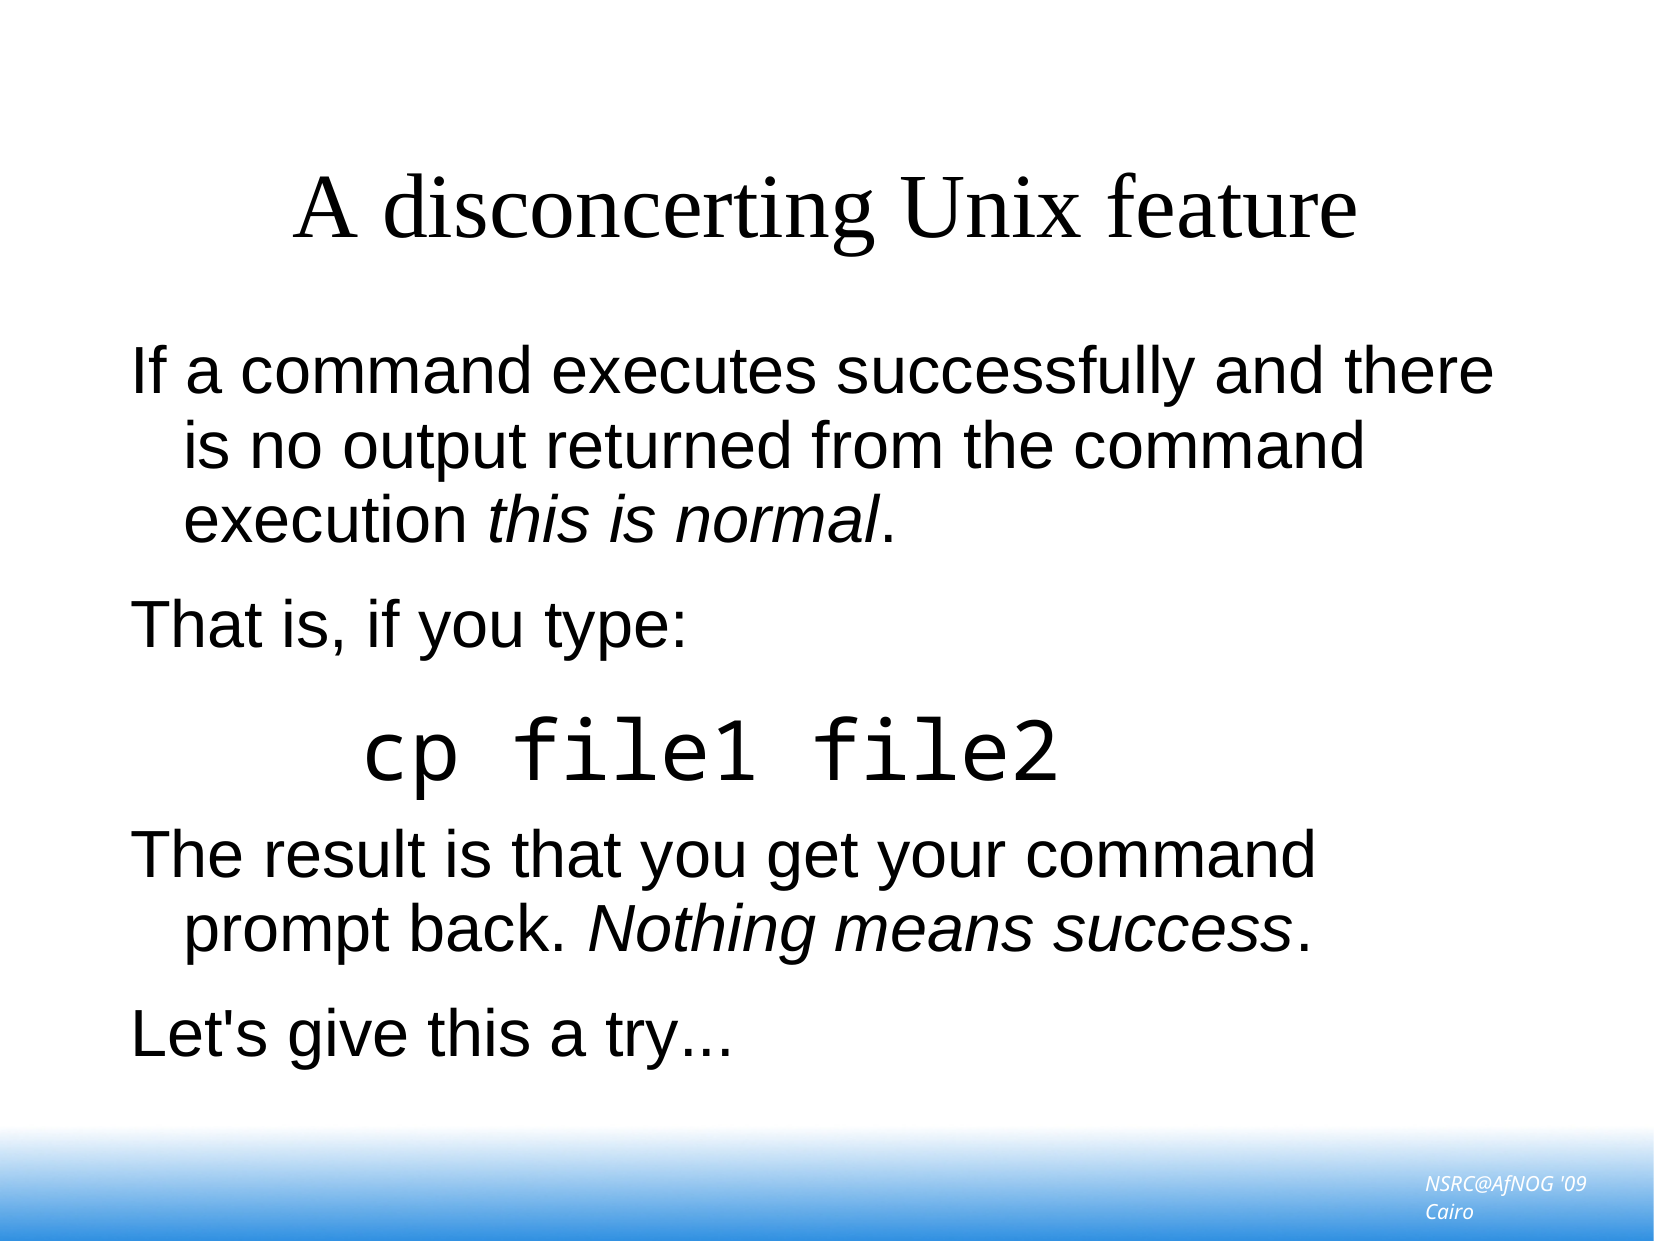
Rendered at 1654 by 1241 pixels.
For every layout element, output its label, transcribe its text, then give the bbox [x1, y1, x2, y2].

list If a command executes successfully and there is no output returned from the command execution this is normal. That is, if you type: cp file1 file2 The result is that you get your command prompt back. Nothing means success. Let's give this a try... [112, 332, 1534, 1163]
title A disconcerting Unix feature [121, 102, 1534, 310]
picture [0, 1124, 1654, 1241]
